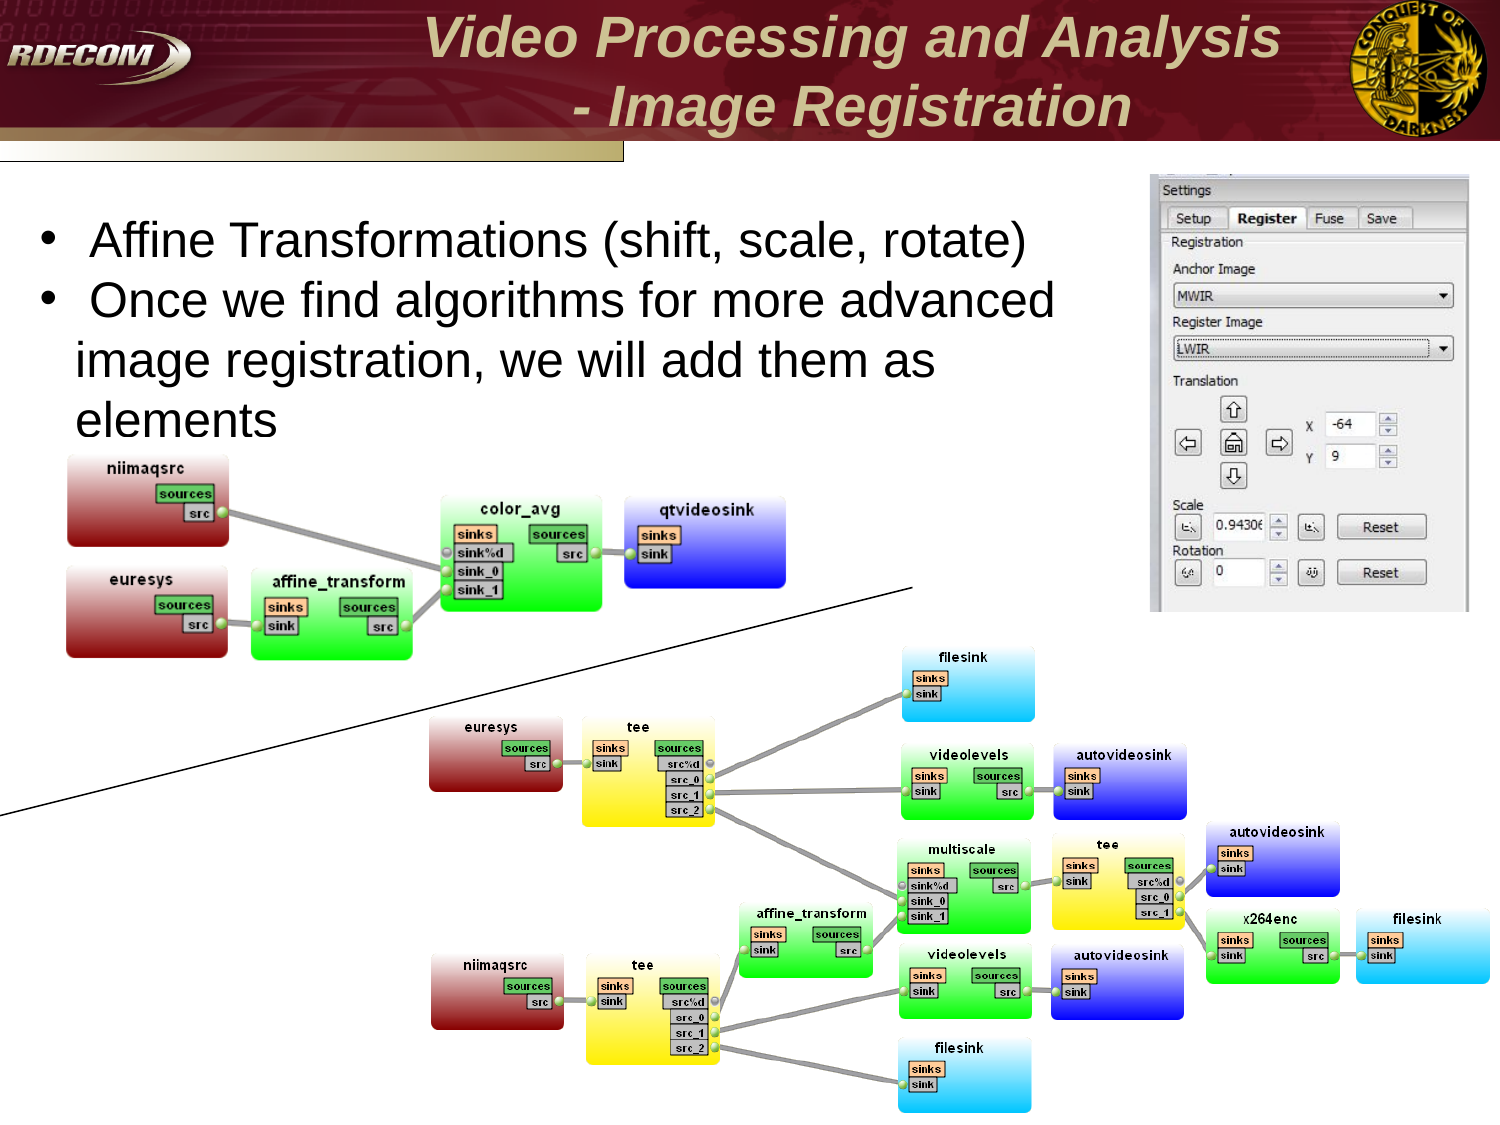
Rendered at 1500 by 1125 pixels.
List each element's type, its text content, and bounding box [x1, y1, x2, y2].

picture [415, 174, 1500, 1125]
picture [50, 437, 808, 710]
title Video Processing and Analysis - Image Registration [380, 0, 1325, 138]
picture [0, 0, 1500, 141]
text_box Affine Transformations (shift, scale, rotate) Once we find algorithms for more advanced image registration, we will add them as elements [24, 199, 1138, 455]
